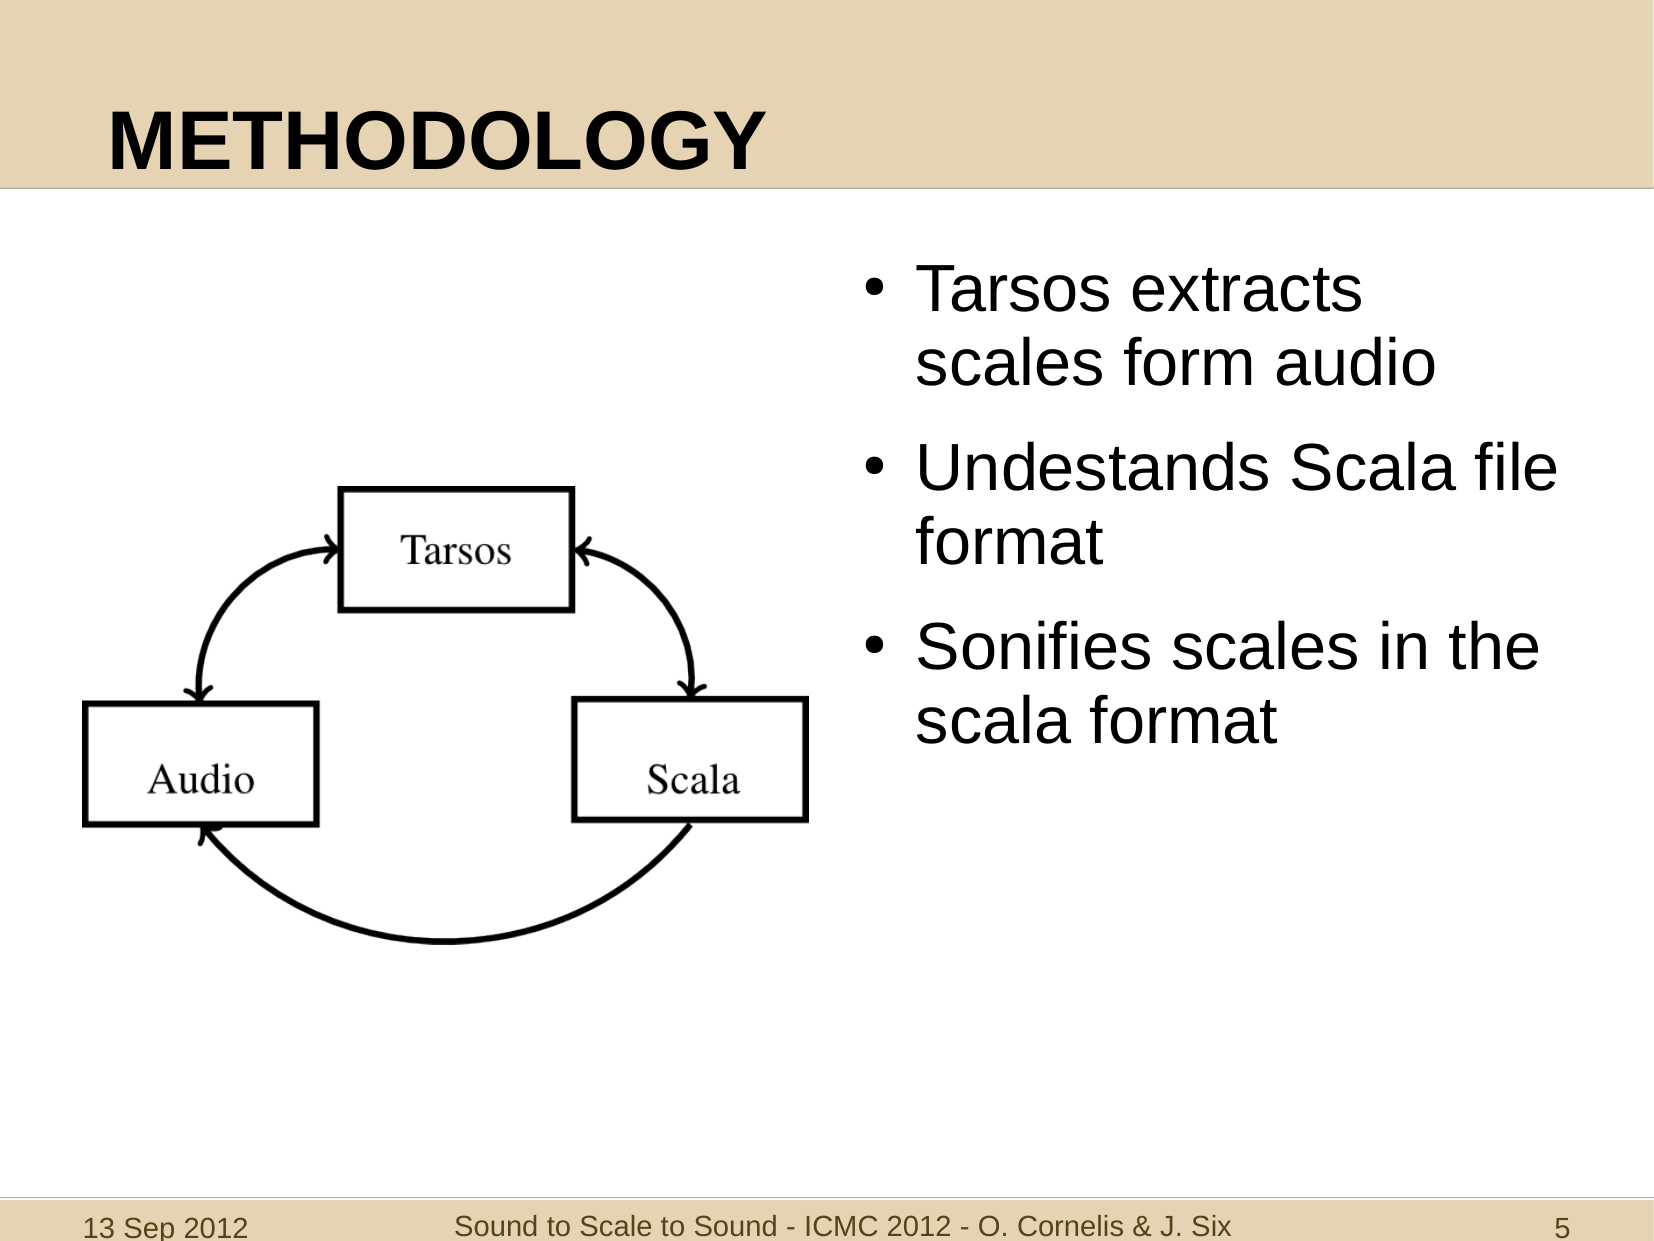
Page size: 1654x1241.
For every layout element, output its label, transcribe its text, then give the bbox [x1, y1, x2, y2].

picture [82, 486, 809, 945]
title METHODOLOGY [0, 0, 1654, 188]
list Tarsos extracts scales form audio Undestands Scala file format Sonifies scales in the scala format [845, 250, 1572, 1181]
